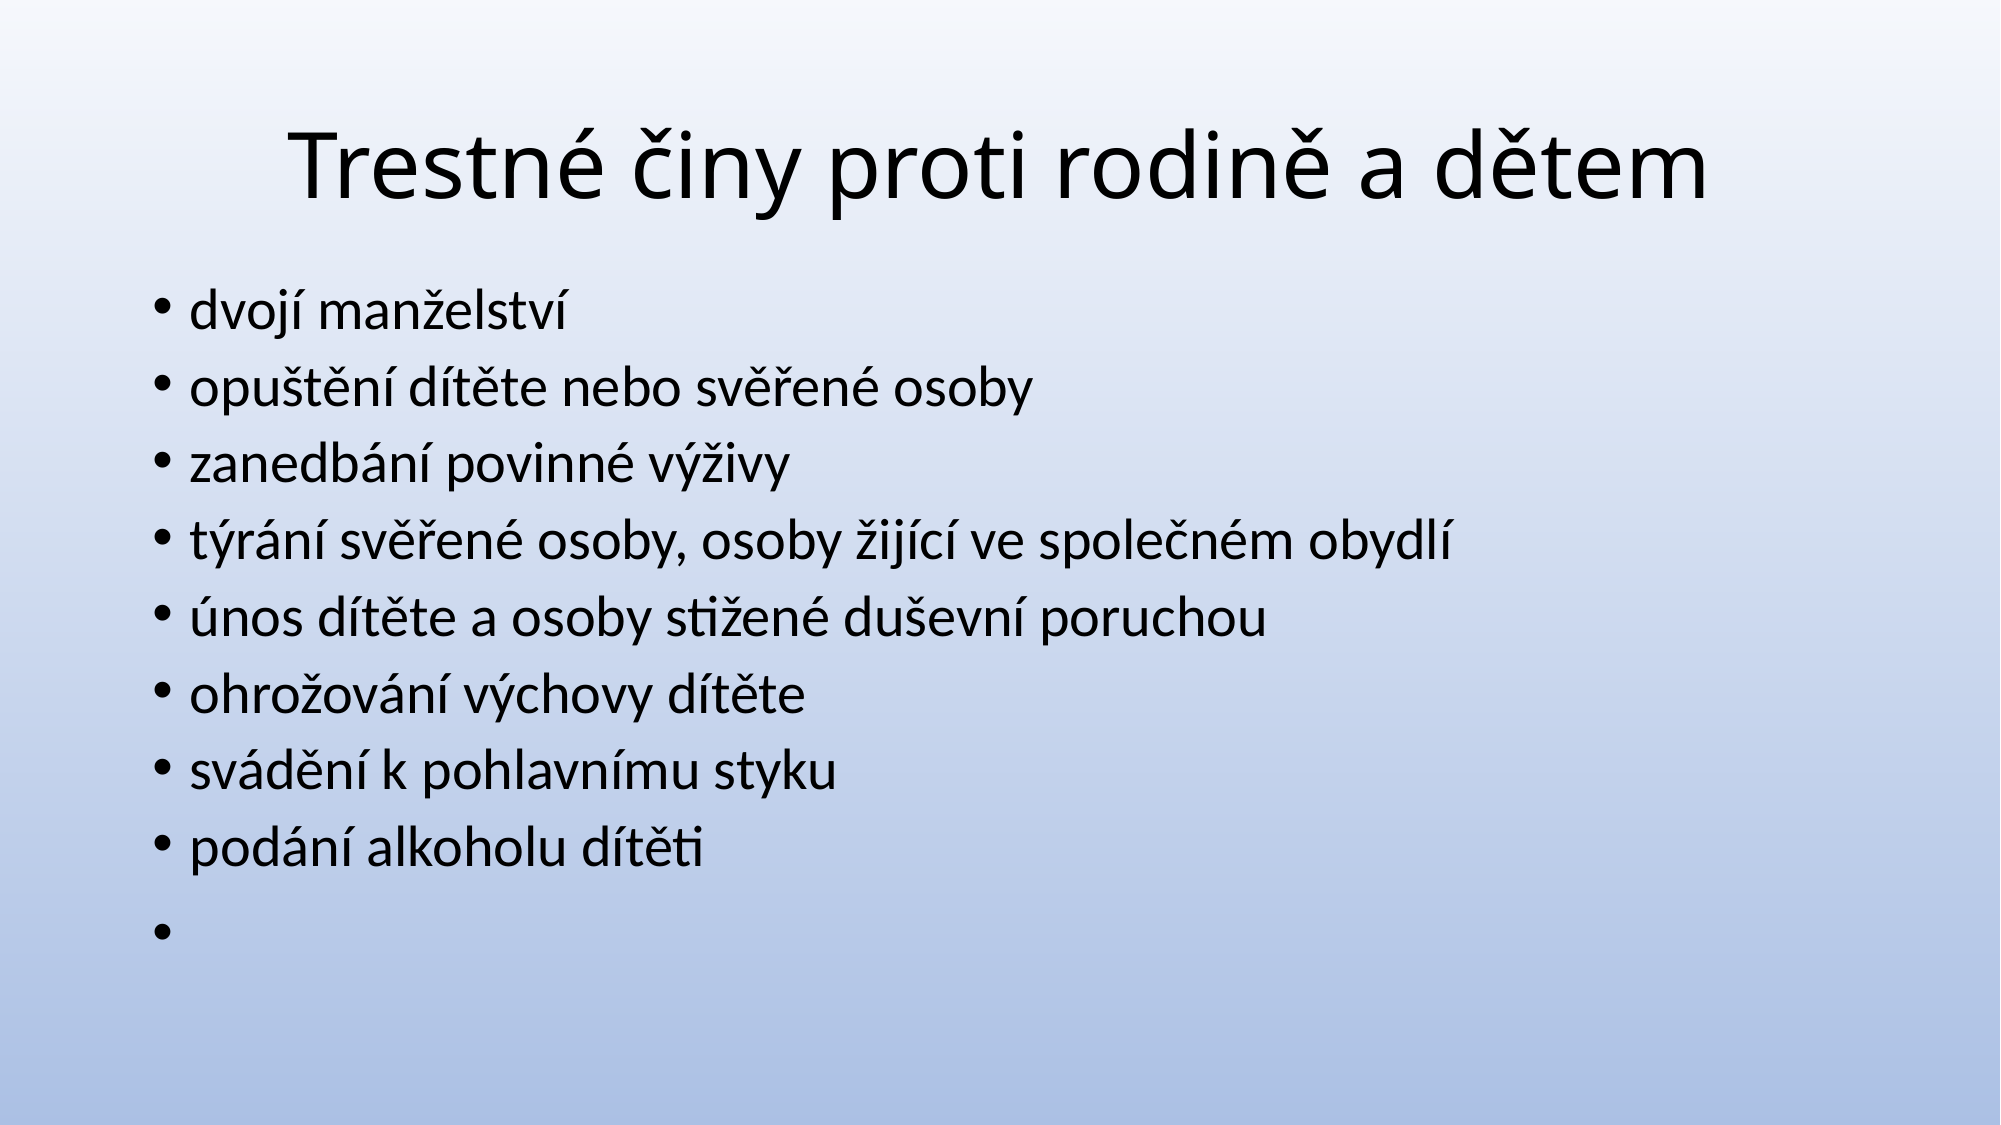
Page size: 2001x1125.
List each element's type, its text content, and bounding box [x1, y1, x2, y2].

title Trestné činy proti rodině a dětem [137, 59, 1863, 277]
list dvojí manželství opuštění dítěte nebo svěřené osoby zanedbání povinné výživy týrání svěřené osoby, osoby žijící ve společném obydlí únos dítěte a osoby stižené duševní poruchou ohrožování výchovy dítěte svádění k pohlavnímu styku podání alkoholu dítěti [137, 277, 1863, 1038]
